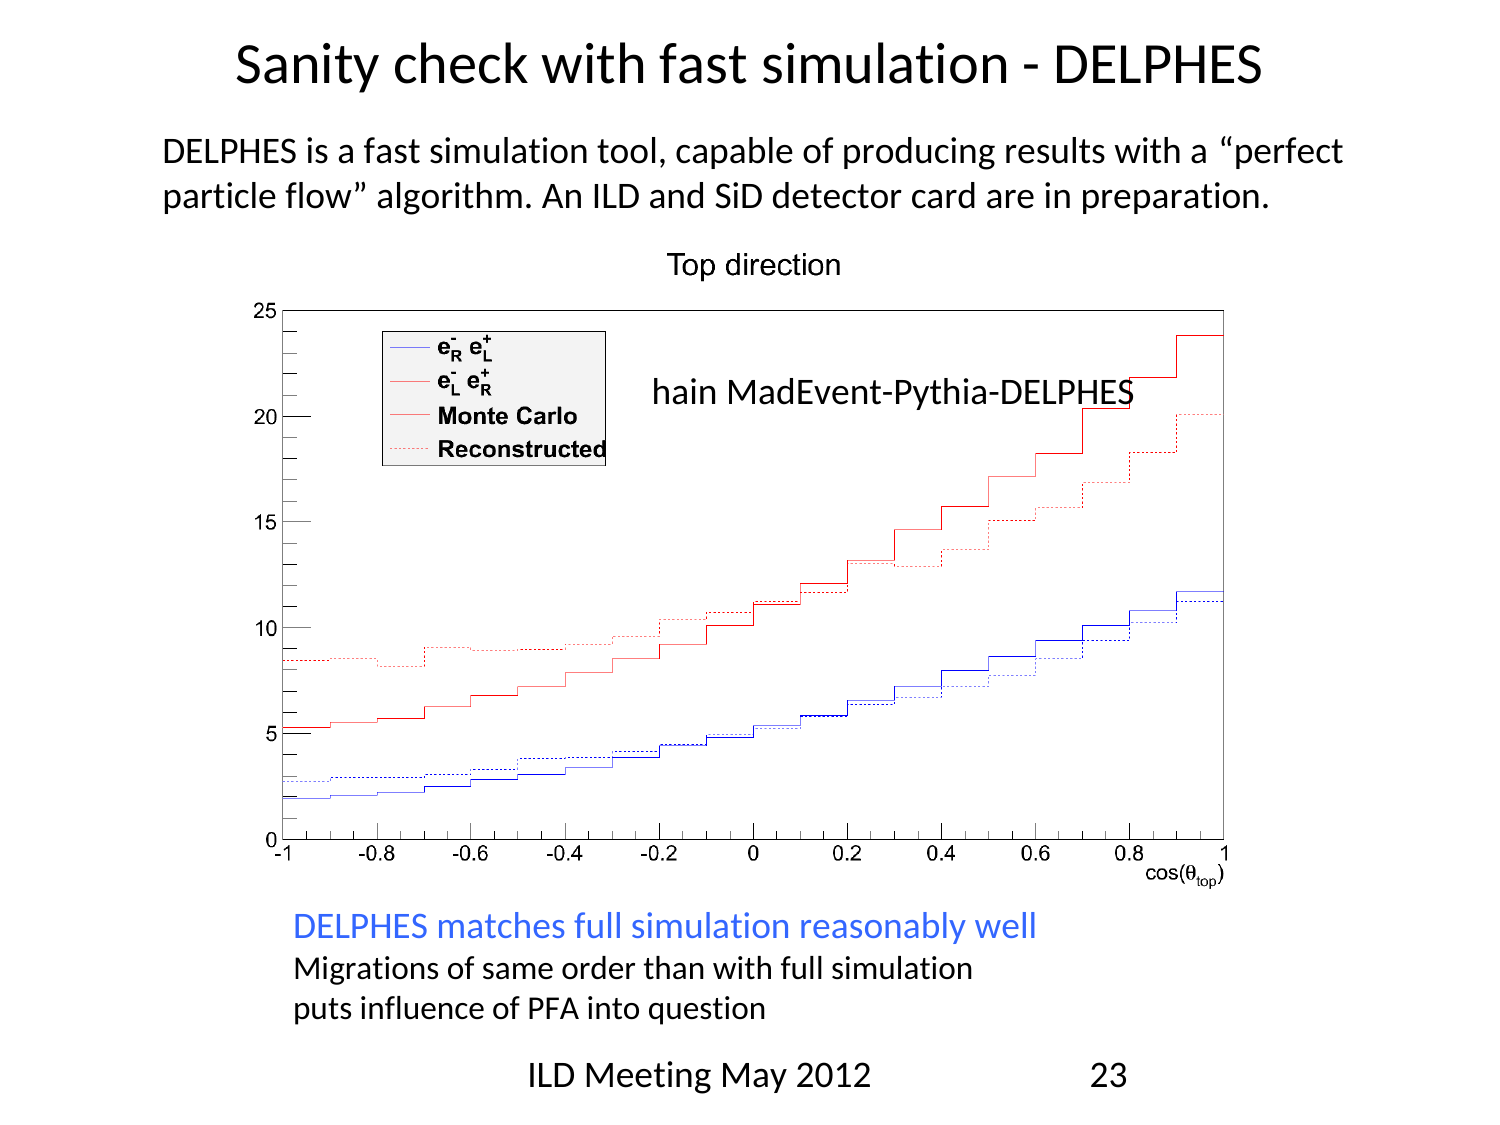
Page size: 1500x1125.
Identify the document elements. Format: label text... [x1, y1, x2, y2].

text_box DELPHES matches full simulation reasonably well Migrations of same order than with full simulation puts influence of PFA into question [278, 905, 1054, 1034]
picture [165, 244, 1341, 905]
text_box Chain MadEvent-Pythia-DELPHES [636, 314, 1179, 420]
title Sanity check with fast simulation - DELPHES [75, 6, 1426, 114]
text_box DDELPHES is a fast simulation tool, capable of producing results with a “perfect particle flow” algorithm. An ILD and SiD detector card are in preparation. [147, 73, 1376, 224]
